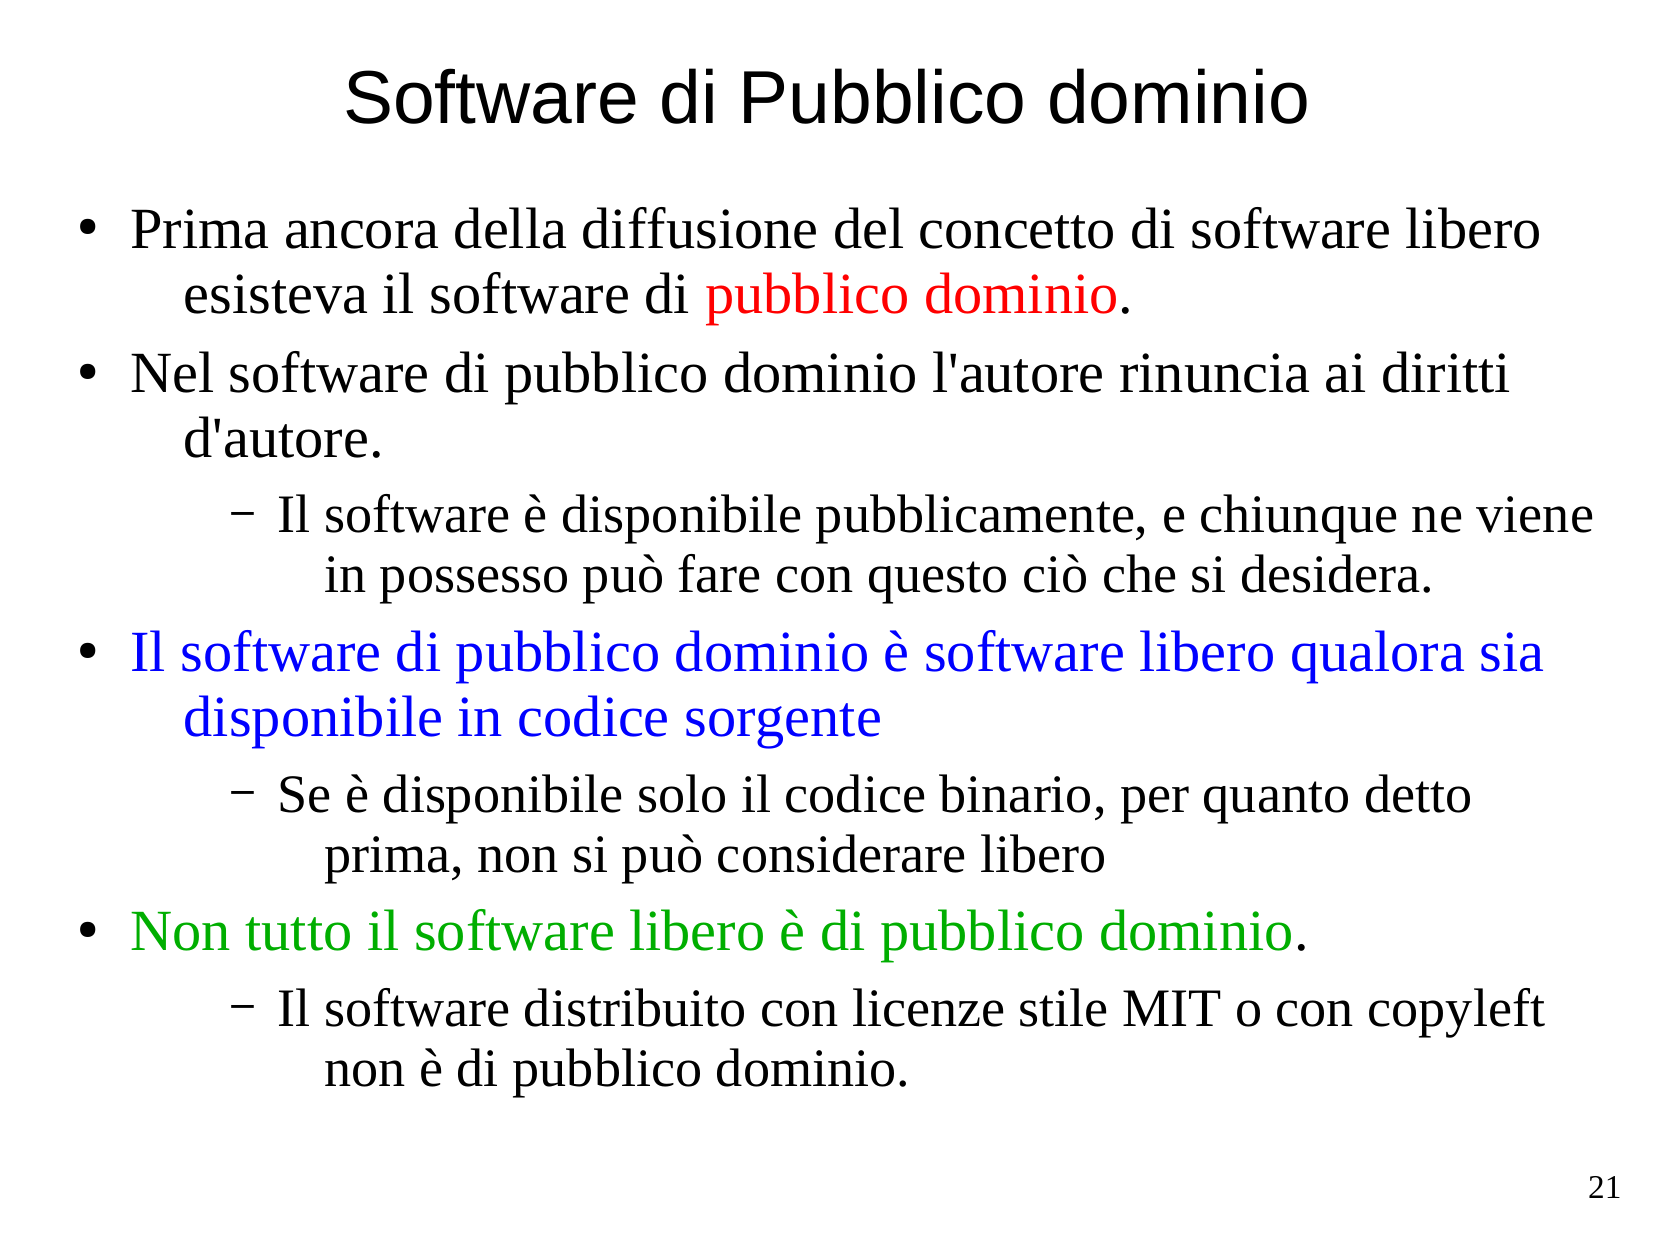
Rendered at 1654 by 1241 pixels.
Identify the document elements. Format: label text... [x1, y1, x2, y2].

title Software di Pubblico dominio [37, 30, 1617, 166]
list Prima ancora della diffusione del concetto di software libero esisteva il software di pubblico dominio. Nel software di pubblico dominio l'autore rinuncia ai diritti d'autore. Il software è disponibile pubblicamente, e chiunque ne viene in possesso può fare con questo ciò che si desidera. Il software di pubblico dominio è software libero qualora sia disponibile in codice sorgente Se è disponibile solo il codice binario, per quanto detto prima, non si può considerare libero Non tutto il software libero è di pubblico dominio. Il software distribuito con licenze stile MIT o con copyleft non è di pubblico dominio. [42, 196, 1612, 1187]
